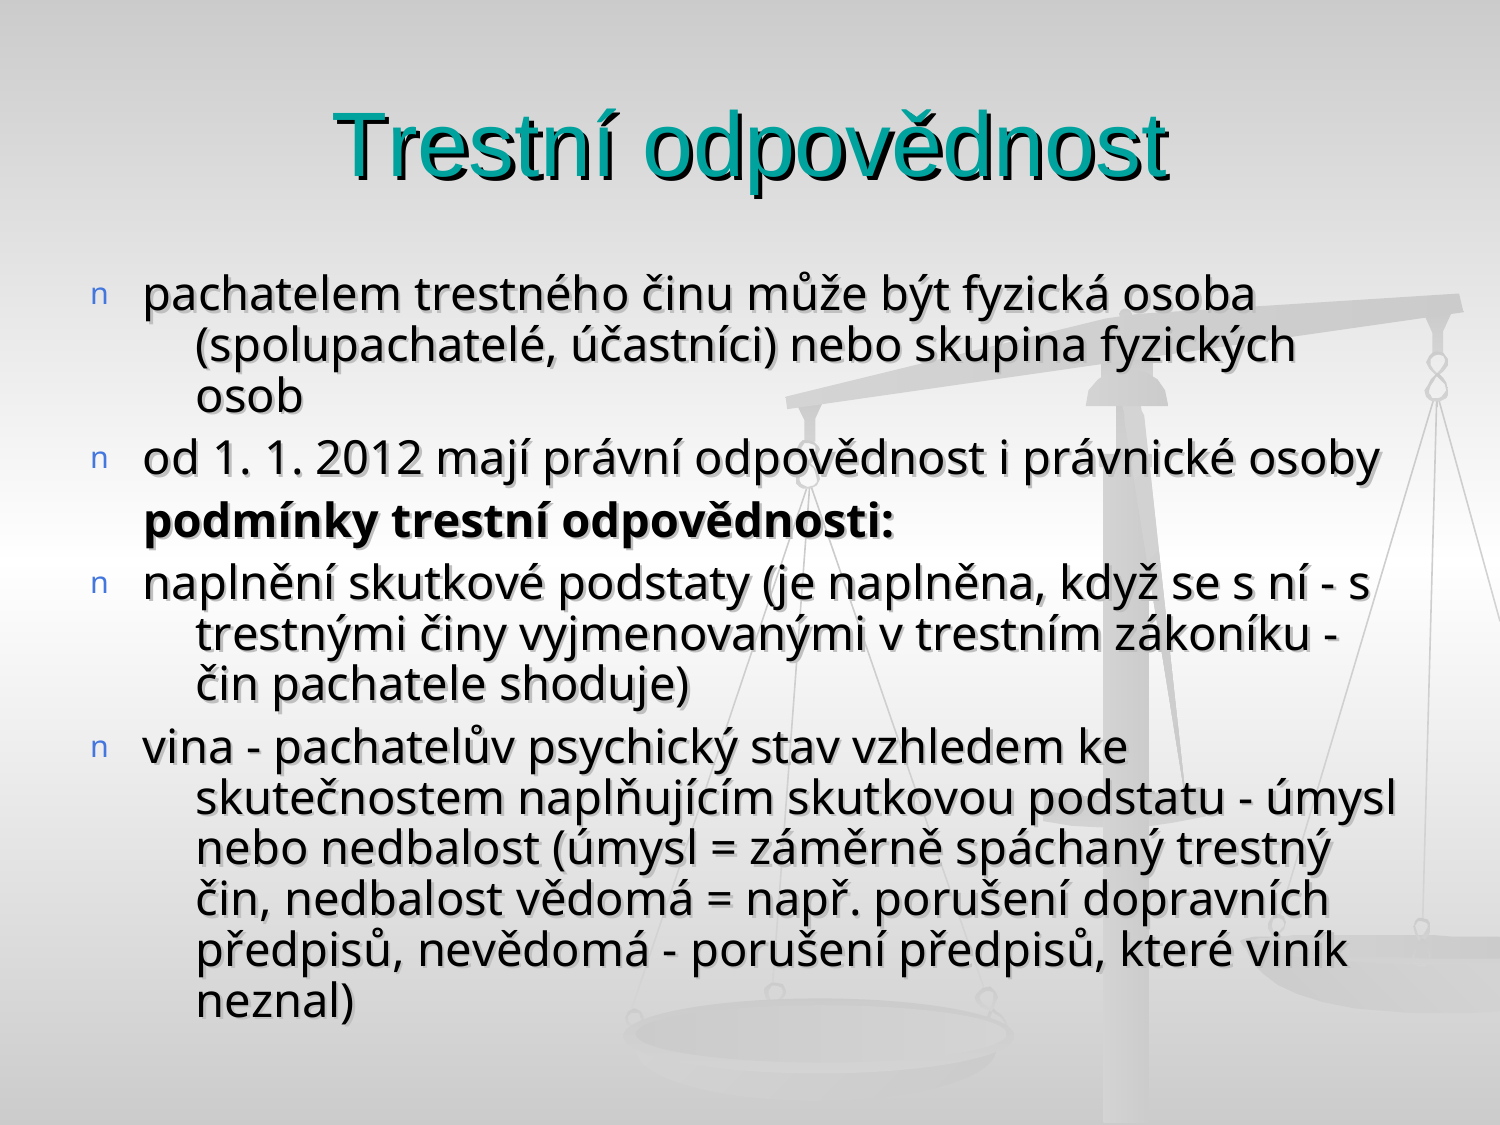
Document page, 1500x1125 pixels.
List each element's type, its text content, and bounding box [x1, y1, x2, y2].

title Trestní odpovědnost [75, 45, 1426, 234]
list pachatelem trestného činu může být fyzická osoba (spolupachatelé, účastníci) nebo skupina fyzických osob od 1. 1. 2012 mají právní odpovědnost i právnické osoby podmínky trestní odpovědnosti: naplnění skutkové podstaty (je naplněna, když se s ní - s trestnými činy vyjmenovanými v trestním zákoníku - čin pachatele shoduje) vina - pachatelův psychický stav vzhledem ke skutečnostem naplňujícím skutkovou podstatu - úmysl nebo nedbalost (úmysl = záměrně spáchaný trestný čin, nedbalost vědomá = např. porušení dopravních předpisů, nevědomá - porušení předpisů, které viník neznal) [75, 262, 1426, 1035]
